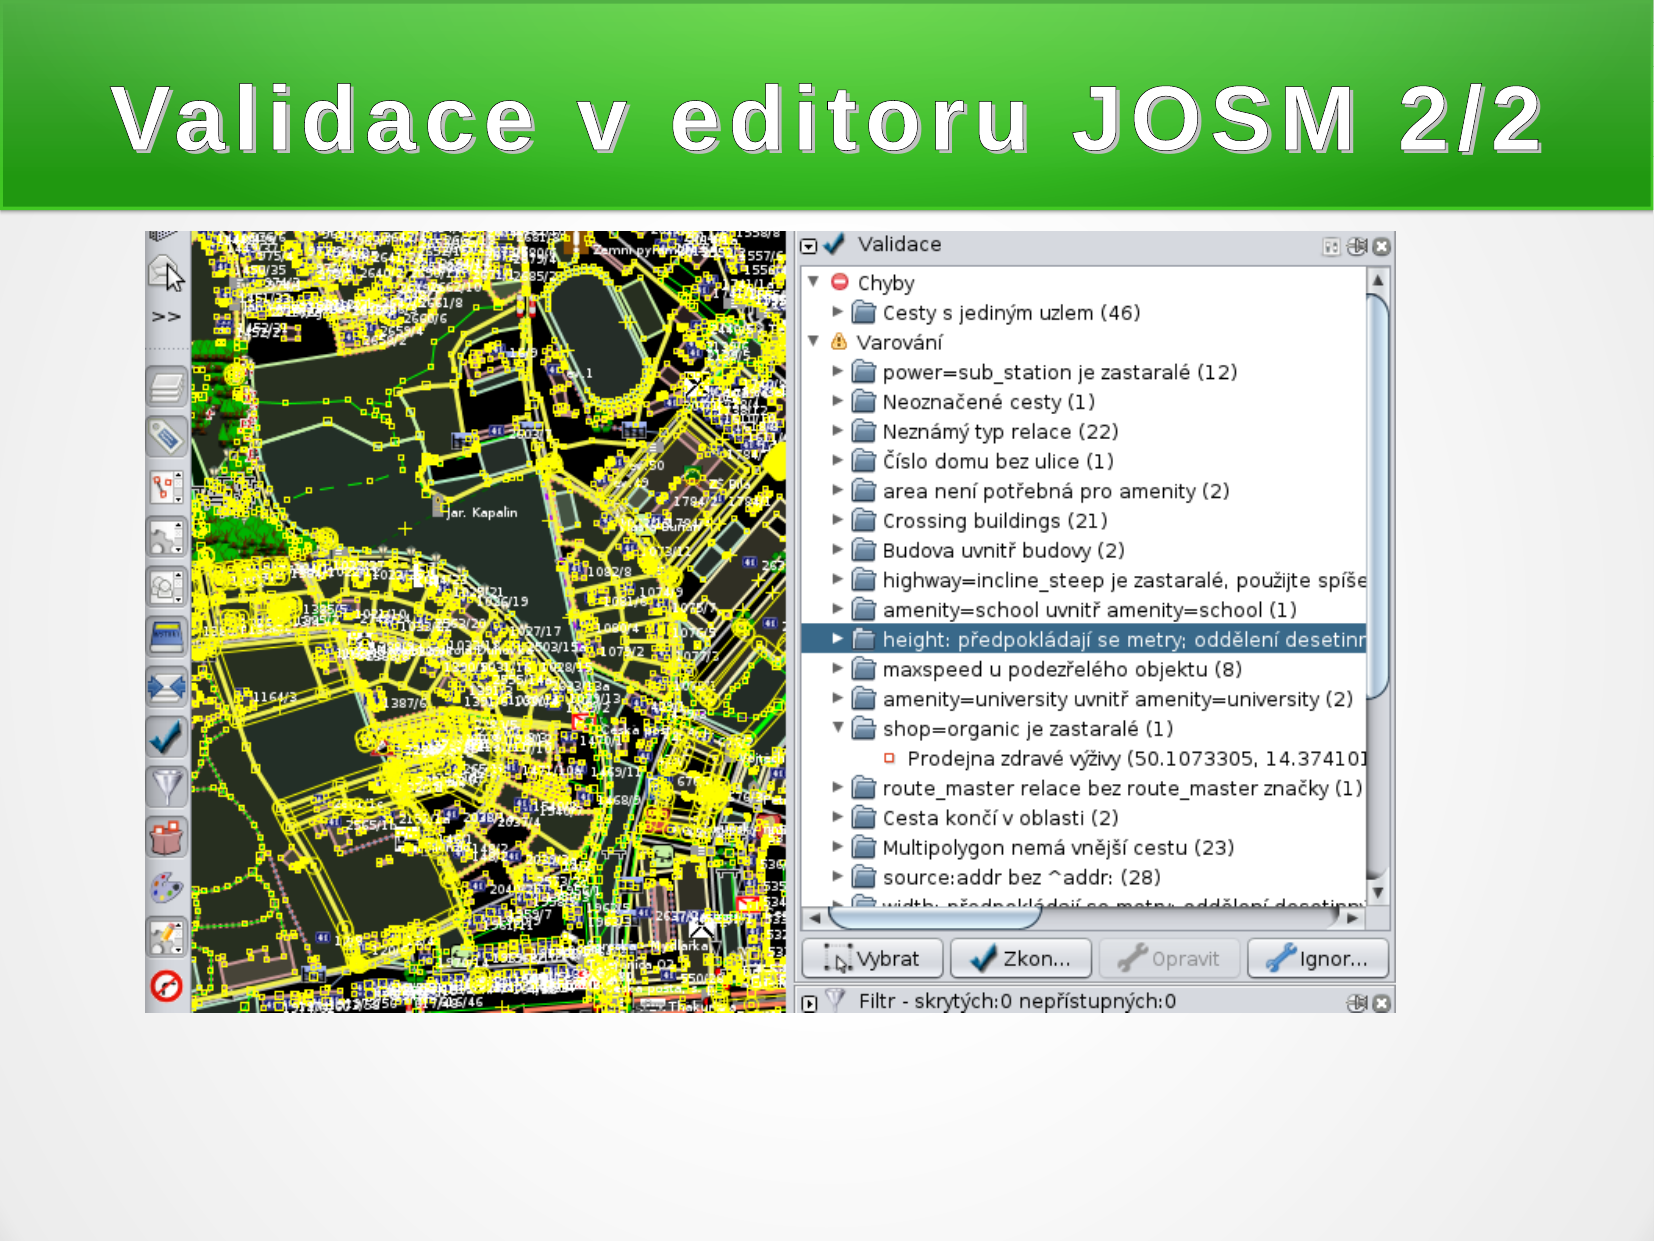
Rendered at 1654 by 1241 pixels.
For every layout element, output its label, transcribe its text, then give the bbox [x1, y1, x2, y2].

picture [145, 231, 1396, 1013]
title Validace v editoru JOSM 2/2 [82, 47, 1571, 189]
